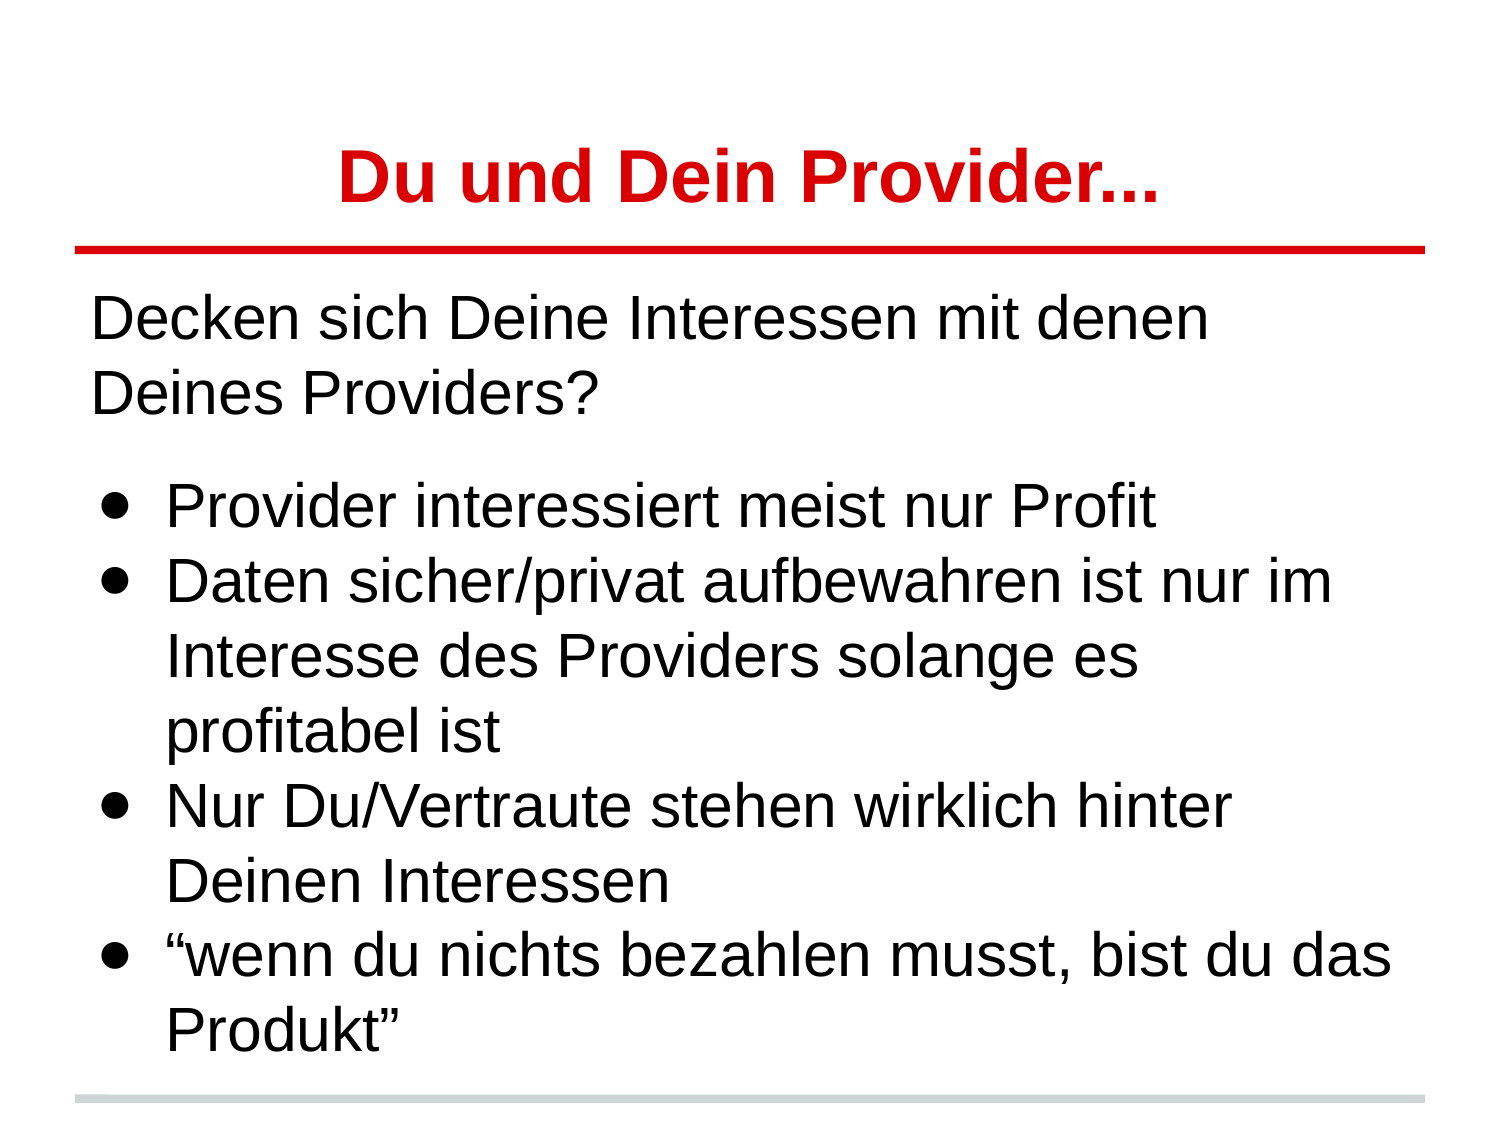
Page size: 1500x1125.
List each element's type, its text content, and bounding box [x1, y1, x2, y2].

title Du und Dein Provider... [75, 45, 1425, 233]
list Decken sich Deine Interessen mit denen Deines Providers? Provider interessiert meist nur Profit Daten sicher/privat aufbewahren ist nur im Interesse des Providers solange es profitabel ist Nur Du/Vertraute stehen wirklich hinter Deinen Interessen “wenn du nichts bezahlen musst, bist du das Produkt” [75, 262, 1425, 1078]
